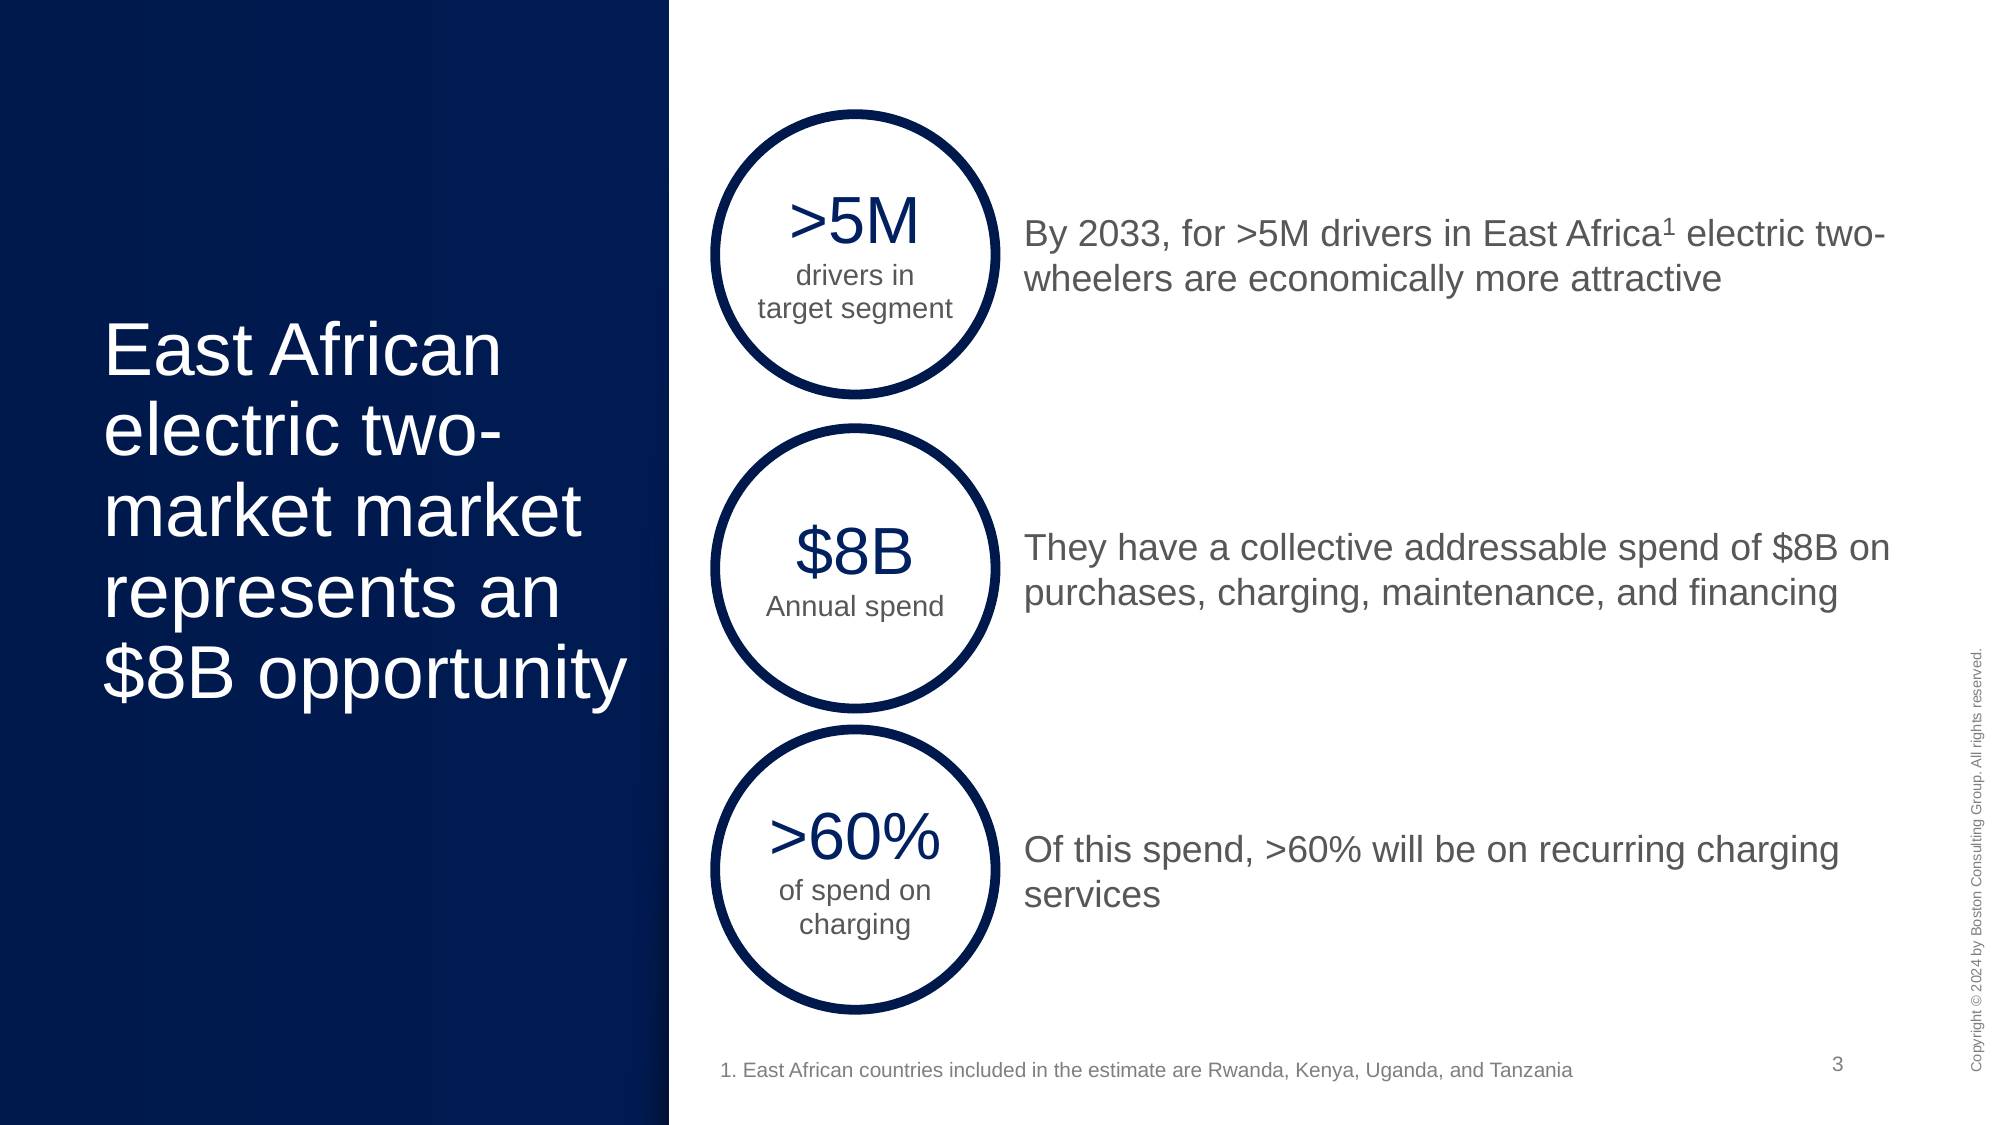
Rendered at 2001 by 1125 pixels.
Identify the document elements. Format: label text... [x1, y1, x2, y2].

text_box >60% of spend on charging [715, 729, 996, 1010]
title East African electric two-market market represents an $8B opportunity [103, 279, 670, 746]
text_box >5M drivers in target segment [715, 114, 996, 395]
text_box $8B Annual spend [715, 428, 996, 709]
text_box 1. East African countries included in the estimate are Rwanda, Kenya, Uganda, and Tanzania [720, 1059, 2000, 1082]
text_box They have a collective addressable spend of $8B on purchases, charging, maintenance, and financing [1023, 522, 1897, 614]
text_box By 2033, for >5M drivers in East Africa1 electric two-wheelers are economically more attractive [1023, 208, 1897, 300]
text_box Of this spend, >60% will be on recurring charging services [1023, 825, 1897, 916]
